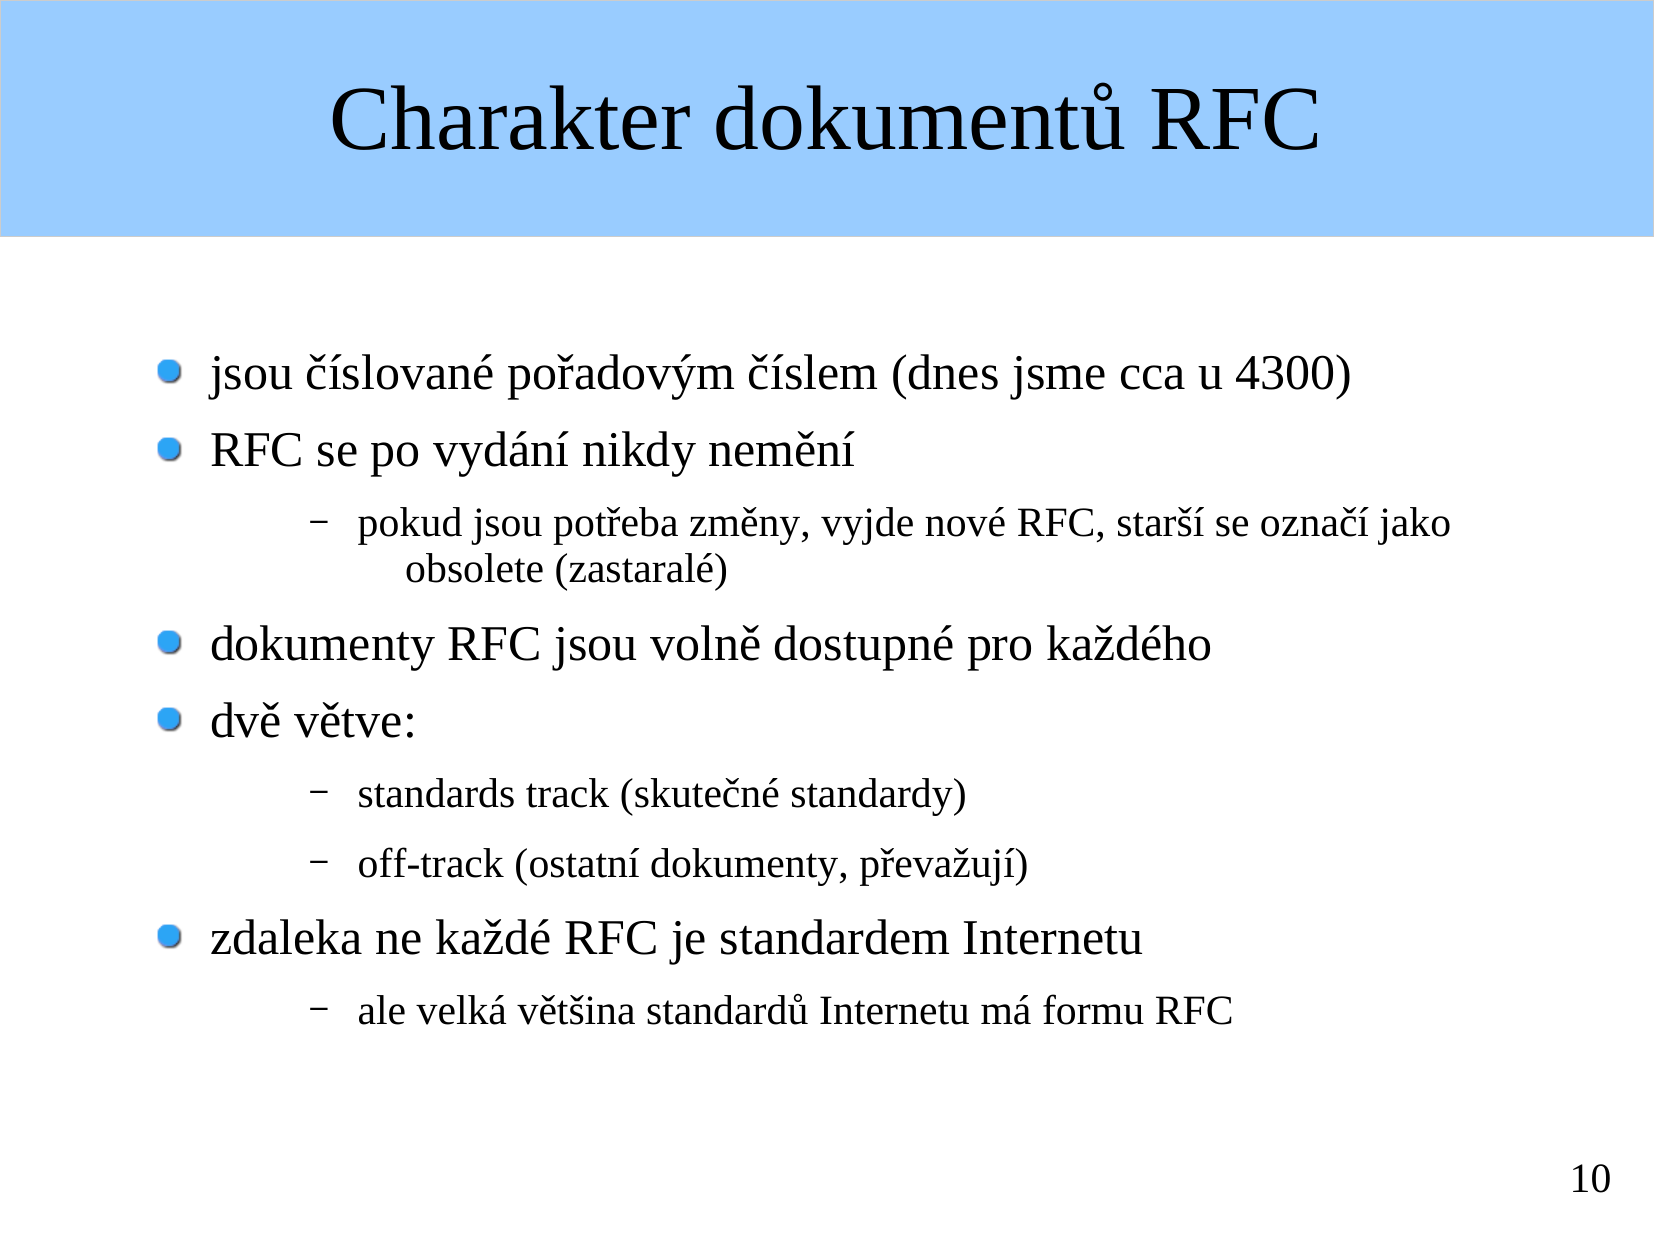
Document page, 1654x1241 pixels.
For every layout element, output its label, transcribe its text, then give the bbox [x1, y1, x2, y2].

title Charakter dokumentů RFC [0, 0, 1654, 237]
list jsou číslované pořadovým číslem (dnes jsme cca u 4300) RFC se po vydání nikdy nemění pokud jsou potřeba změny, vyjde nové RFC, starší se označí jako obsolete (zastaralé) dokumenty RFC jsou volně dostupné pro každého dvě větve: standards track (skutečné standardy) off-track (ostatní dokumenty, převažují) zdaleka ne každé RFC je standardem Internetu ale velká většina standardů Internetu má formu RFC [121, 344, 1534, 1162]
